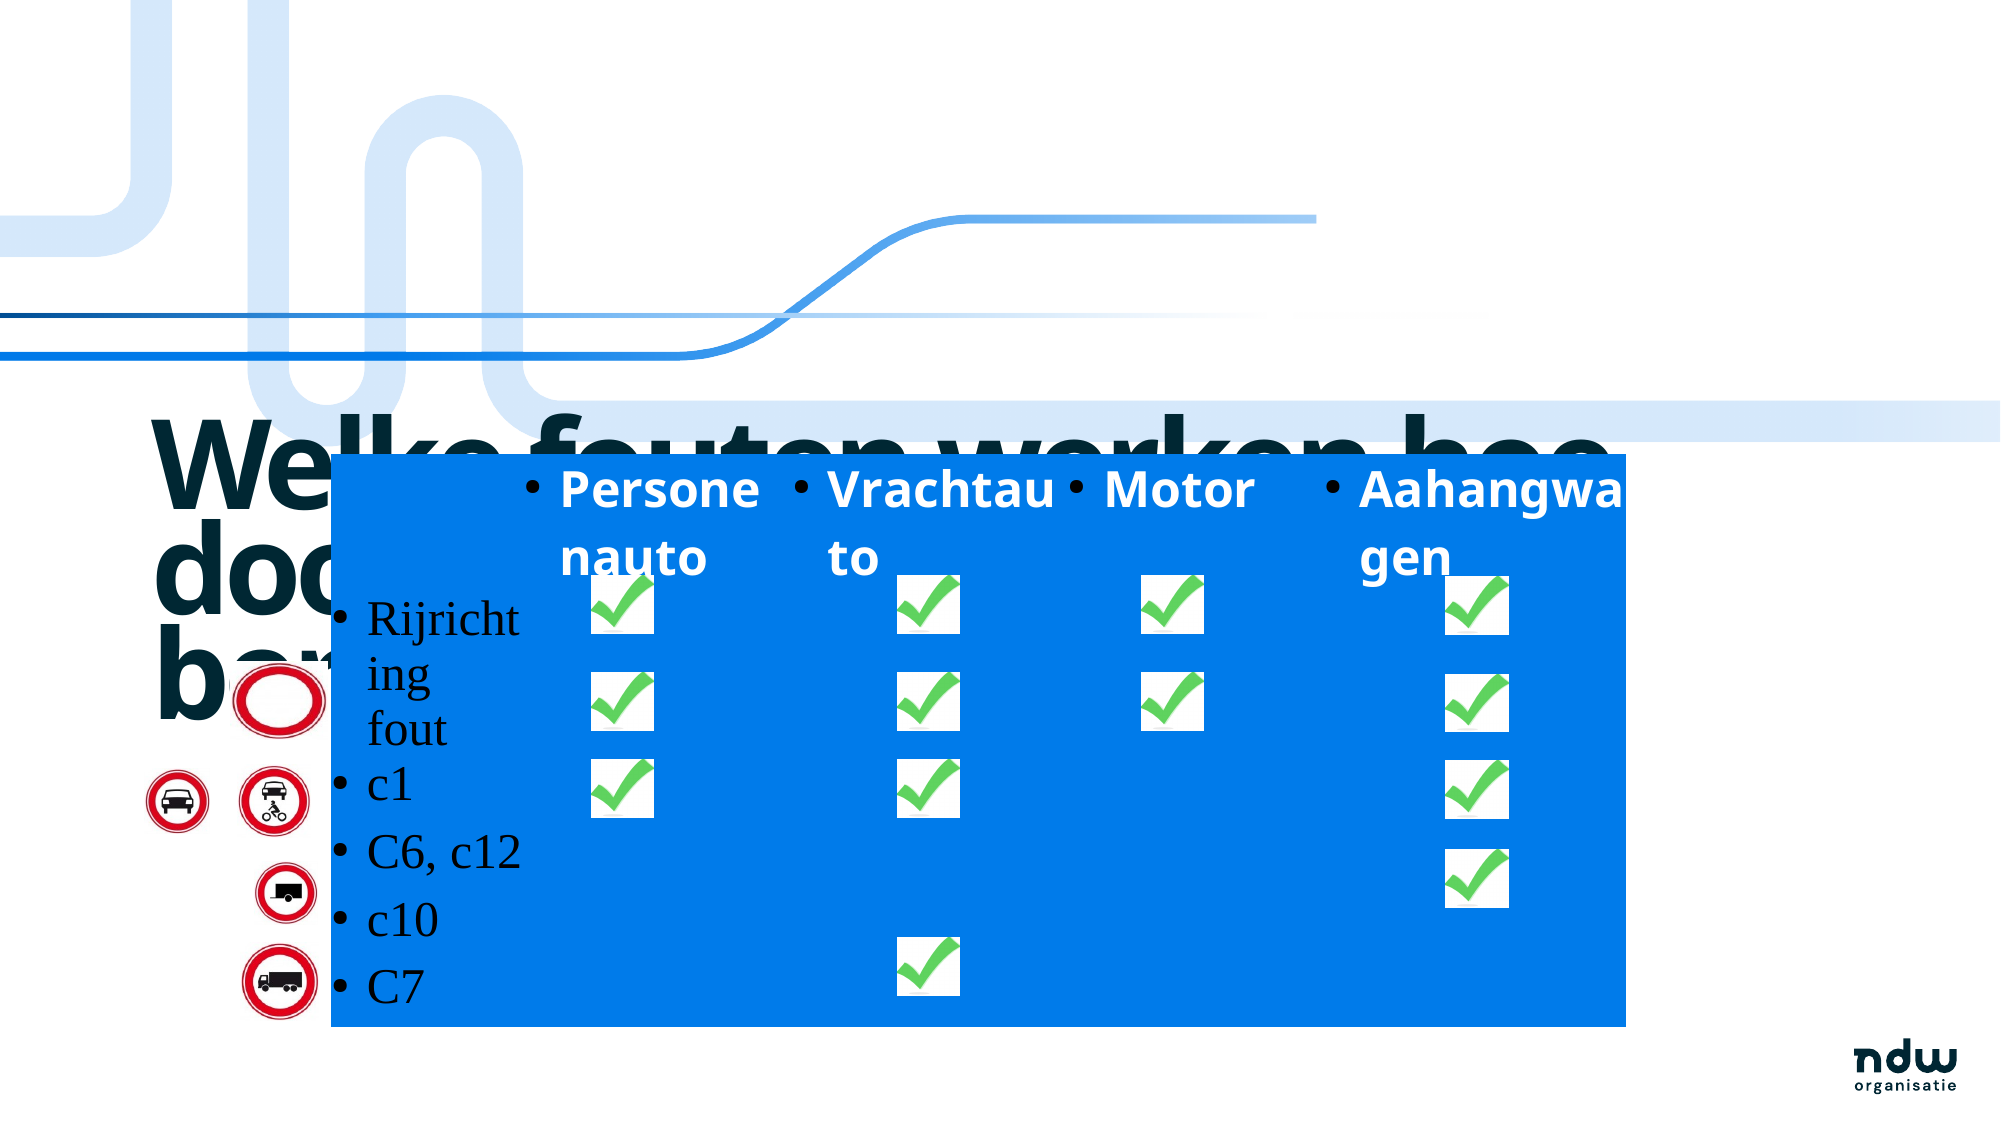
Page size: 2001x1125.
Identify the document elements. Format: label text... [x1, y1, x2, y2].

picture [240, 942, 319, 1021]
table_cell c1 [331, 756, 524, 824]
table_cell [793, 824, 1068, 892]
title Welke fouten werken hoe door in de bereikbaarheidskaart? [217, 112, 1943, 270]
picture [144, 768, 210, 834]
table_cell [1324, 590, 1626, 756]
table_cell [793, 959, 1068, 1027]
table_cell [1068, 959, 1324, 1027]
table_cell [1324, 756, 1626, 824]
picture [1445, 760, 1509, 819]
picture [1141, 575, 1204, 634]
picture [1141, 672, 1204, 731]
table_header Aahangwagen [1324, 454, 1626, 590]
table_cell [1068, 756, 1324, 824]
table_cell [1068, 590, 1324, 756]
table_cell Rijrichting fout [331, 590, 524, 756]
picture [897, 575, 960, 634]
table_cell [793, 756, 1068, 824]
picture [1445, 576, 1509, 635]
table_cell [1324, 824, 1626, 892]
picture [1445, 849, 1509, 908]
table_cell [1324, 959, 1626, 1027]
picture [1445, 674, 1509, 733]
table_cell [524, 824, 793, 892]
table_cell [524, 892, 793, 959]
table_header [331, 454, 524, 590]
picture [897, 937, 960, 996]
table_cell [1068, 824, 1324, 892]
table_cell [793, 590, 1068, 756]
table_cell [793, 892, 1068, 959]
table_cell C7 [331, 959, 524, 1027]
table_cell [1324, 892, 1626, 959]
table_header Motor [1068, 454, 1324, 590]
picture [897, 759, 960, 818]
table_header Personenauto [524, 454, 793, 590]
picture [254, 861, 318, 925]
picture [237, 764, 311, 838]
table_cell c10 [331, 892, 524, 959]
picture [897, 672, 960, 731]
picture [230, 661, 328, 740]
picture [591, 575, 654, 634]
table_cell C6, c12 [331, 824, 524, 892]
picture [591, 672, 654, 731]
table_cell [524, 756, 793, 824]
table_cell [524, 590, 793, 756]
table_cell [524, 959, 793, 1027]
picture [591, 759, 654, 818]
table_header Vrachtauto [793, 454, 1068, 590]
table_cell [1068, 892, 1324, 959]
